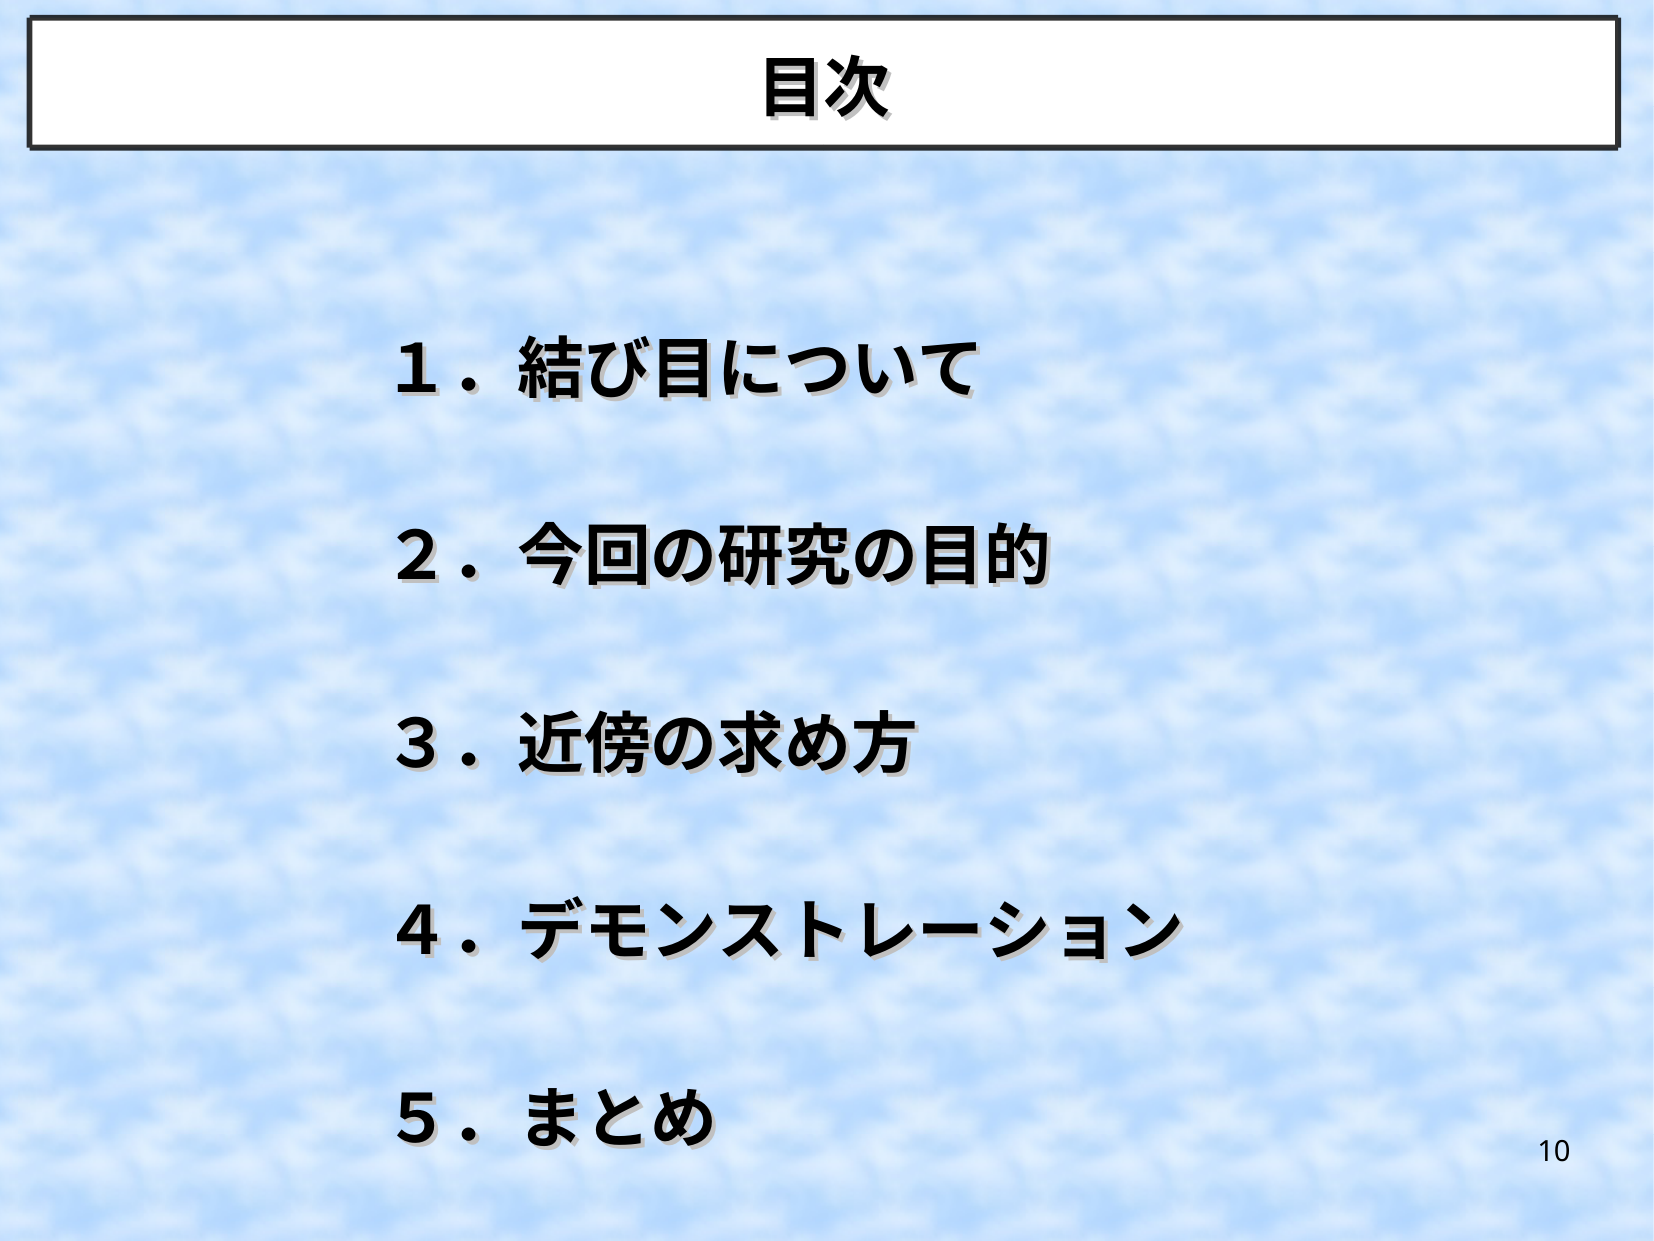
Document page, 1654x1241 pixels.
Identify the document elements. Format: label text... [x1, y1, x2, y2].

picture [0, 0, 1654, 1241]
text_box １．結び目について ２．今回の研究の目的 ３．近傍の求め方 ４．デモンストレーション ５．まとめ [369, 307, 1285, 984]
text_box 目次 [29, 17, 1619, 148]
